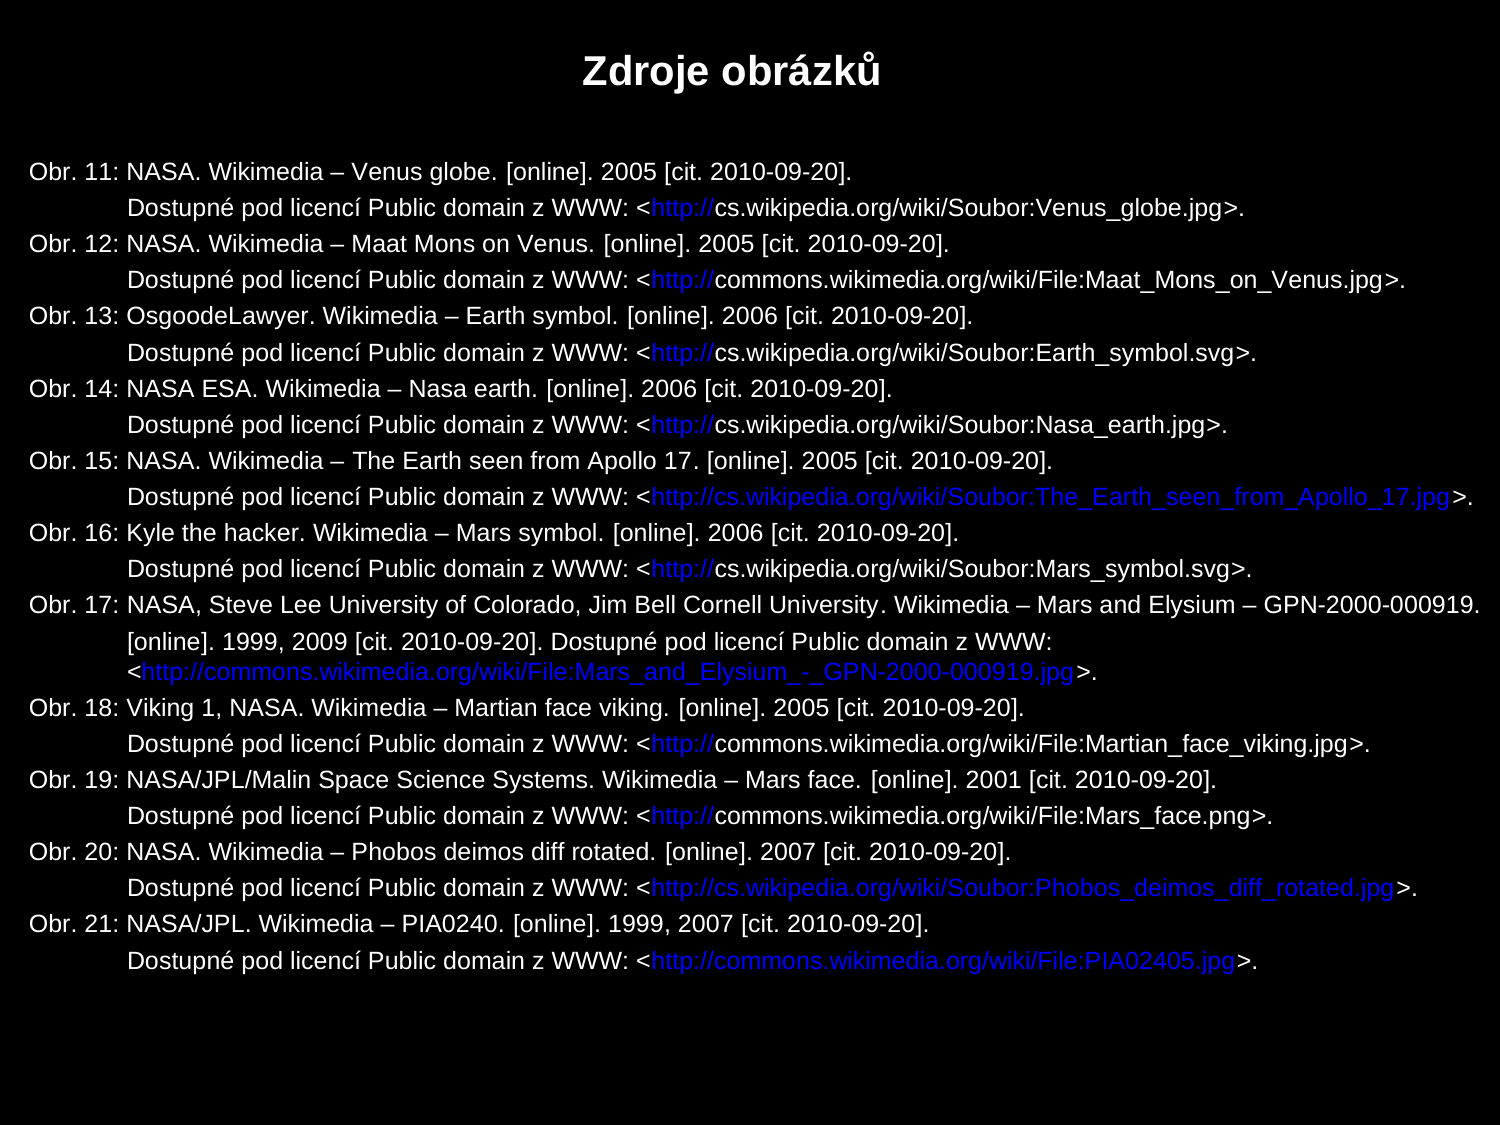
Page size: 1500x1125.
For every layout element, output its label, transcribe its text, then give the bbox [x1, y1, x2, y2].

text_box Zdroje obrázků [525, 36, 940, 102]
text_box Obr. 11: NASA. Wikimedia – Venus globe. [online]. 2005 [cit. 2010-09-20]. Dostupné pod licencí Public domain z WWW: <http://cs.wikipedia.org/wiki/Soubor:Venus_globe.jpg>. Obr. 12: NASA. Wikimedia – Maat Mons on Venus. [online]. 2005 [cit. 2010-09-20]. Dostupné pod licencí Public domain z WWW: <http://commons.wikimedia.org/wiki/File:Maat_Mons_on_Venus.jpg>. Obr. 13: OsgoodeLawyer. Wikimedia – Earth symbol. [online]. 2006 [cit. 2010-09-20]. Dostupné pod licencí Public domain z WWW: <http://cs.wikipedia.org/wiki/Soubor:Earth_symbol.svg>. Obr. 14: NASA ESA. Wikimedia – Nasa earth. [online]. 2006 [cit. 2010-09-20]. Dostupné pod licencí Public domain z WWW: <http://cs.wikipedia.org/wiki/Soubor:Nasa_earth.jpg>. Obr. 15: NASA. Wikimedia – The Earth seen from Apollo 17. [online]. 2005 [cit. 2010-09-20]. Dostupné pod licencí Public domain z WWW: <http://cs.wikipedia.org/wiki/Soubor:The_Earth_seen_from_Apollo_17.jpg>. Obr. 16: Kyle the hacker. Wikimedia – Mars symbol. [online]. 2006 [cit. 2010-09-20]. Dostupné pod licencí Public domain z WWW: <http://cs.wikipedia.org/wiki/Soubor:Mars_symbol.svg>. Obr. 17: NASA, Steve Lee University of Colorado, Jim Bell Cornell University. Wikimedia – Mars and Elysium – GPN-2000-000919. [online]. 1999, 2009 [cit. 2010-09-20]. Dostupné pod licencí Public domain z WWW: <http://commons.wikimedia.org/wiki/File:Mars_and_Elysium_-_GPN-2000-000919.jpg>. Obr. 18: Viking 1, NASA. Wikimedia – Martian face viking. [online]. 2005 [cit. 2010-09-20]. Dostupné pod licencí Public domain z WWW: <http://commons.wikimedia.org/wiki/File:Martian_face_viking.jpg>. Obr. 19: NASA/JPL/Malin Space Science Systems. Wikimedia – Mars face. [online]. 2001 [cit. 2010-09-20]. Dostupné pod licencí Public domain z WWW: <http://commons.wikimedia.org/wiki/File:Mars_face.png>. Obr. 20: NASA. Wikimedia – Phobos deimos diff rotated. [online]. 2007 [cit. 2010-09-20]. Dostupné pod licencí Public domain z WWW: <http://cs.wikipedia.org/wiki/Soubor:Phobos_deimos_diff_rotated.jpg>. Obr. 21: NASA/JPL. Wikimedia – PIA0240. [online]. 1999, 2007 [cit. 2010-09-20]. Dostupné pod licencí Public domain z WWW: <http://commons.wikimedia.org/wiki/File:PIA02405.jpg>. [14, 147, 1498, 982]
